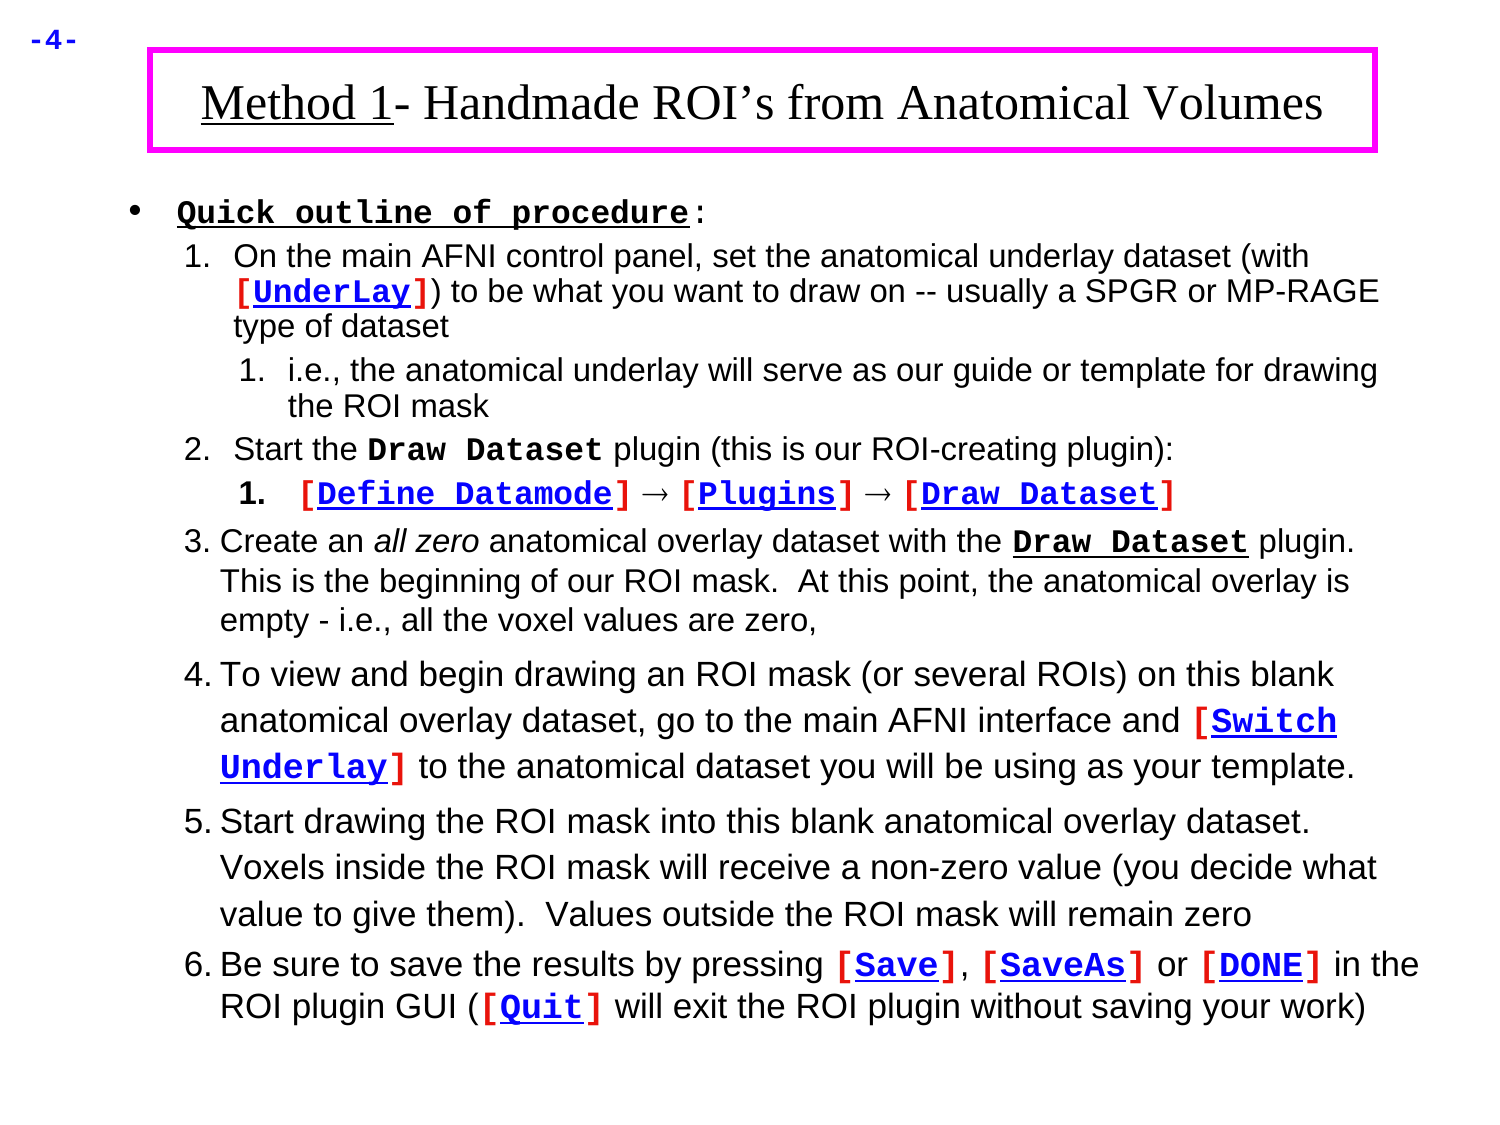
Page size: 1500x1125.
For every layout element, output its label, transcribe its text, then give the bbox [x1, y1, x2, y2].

text_box Method 1- Handmade ROI’s from Anatomical Volumes [149, 49, 1375, 150]
list Quick outline of procedure: On the main AFNI control panel, set the anatomical underlay dataset (with [UnderLay]) to be what you want to draw on -- usually a SPGR or MP-RAGE type of dataset i.e., the anatomical underlay will serve as our guide or template for drawing the ROI mask Start the Draw Dataset plugin (this is our ROI-creating plugin): [Define Datamode]  [Plugins]  [Draw Dataset] Create an all zero anatomical overlay dataset with the Draw Dataset plugin. This is the beginning of our ROI mask. At this point, the anatomical overlay is empty - i.e., all the voxel values are zero, To view and begin drawing an ROI mask (or several ROIs) on this blank anatomical overlay dataset, go to the main AFNI interface and [Switch Underlay] to the anatomical dataset you will be using as your template. Start drawing the ROI mask into this blank anatomical overlay dataset. Voxels inside the ROI mask will receive a non-zero value (you decide what value to give them). Values outside the ROI mask will remain zero Be sure to save the results by pressing [Save], [SaveAs] or [DONE] in the ROI plugin GUI ([Quit] will exit the ROI plugin without saving your work) [112, 187, 1438, 1050]
